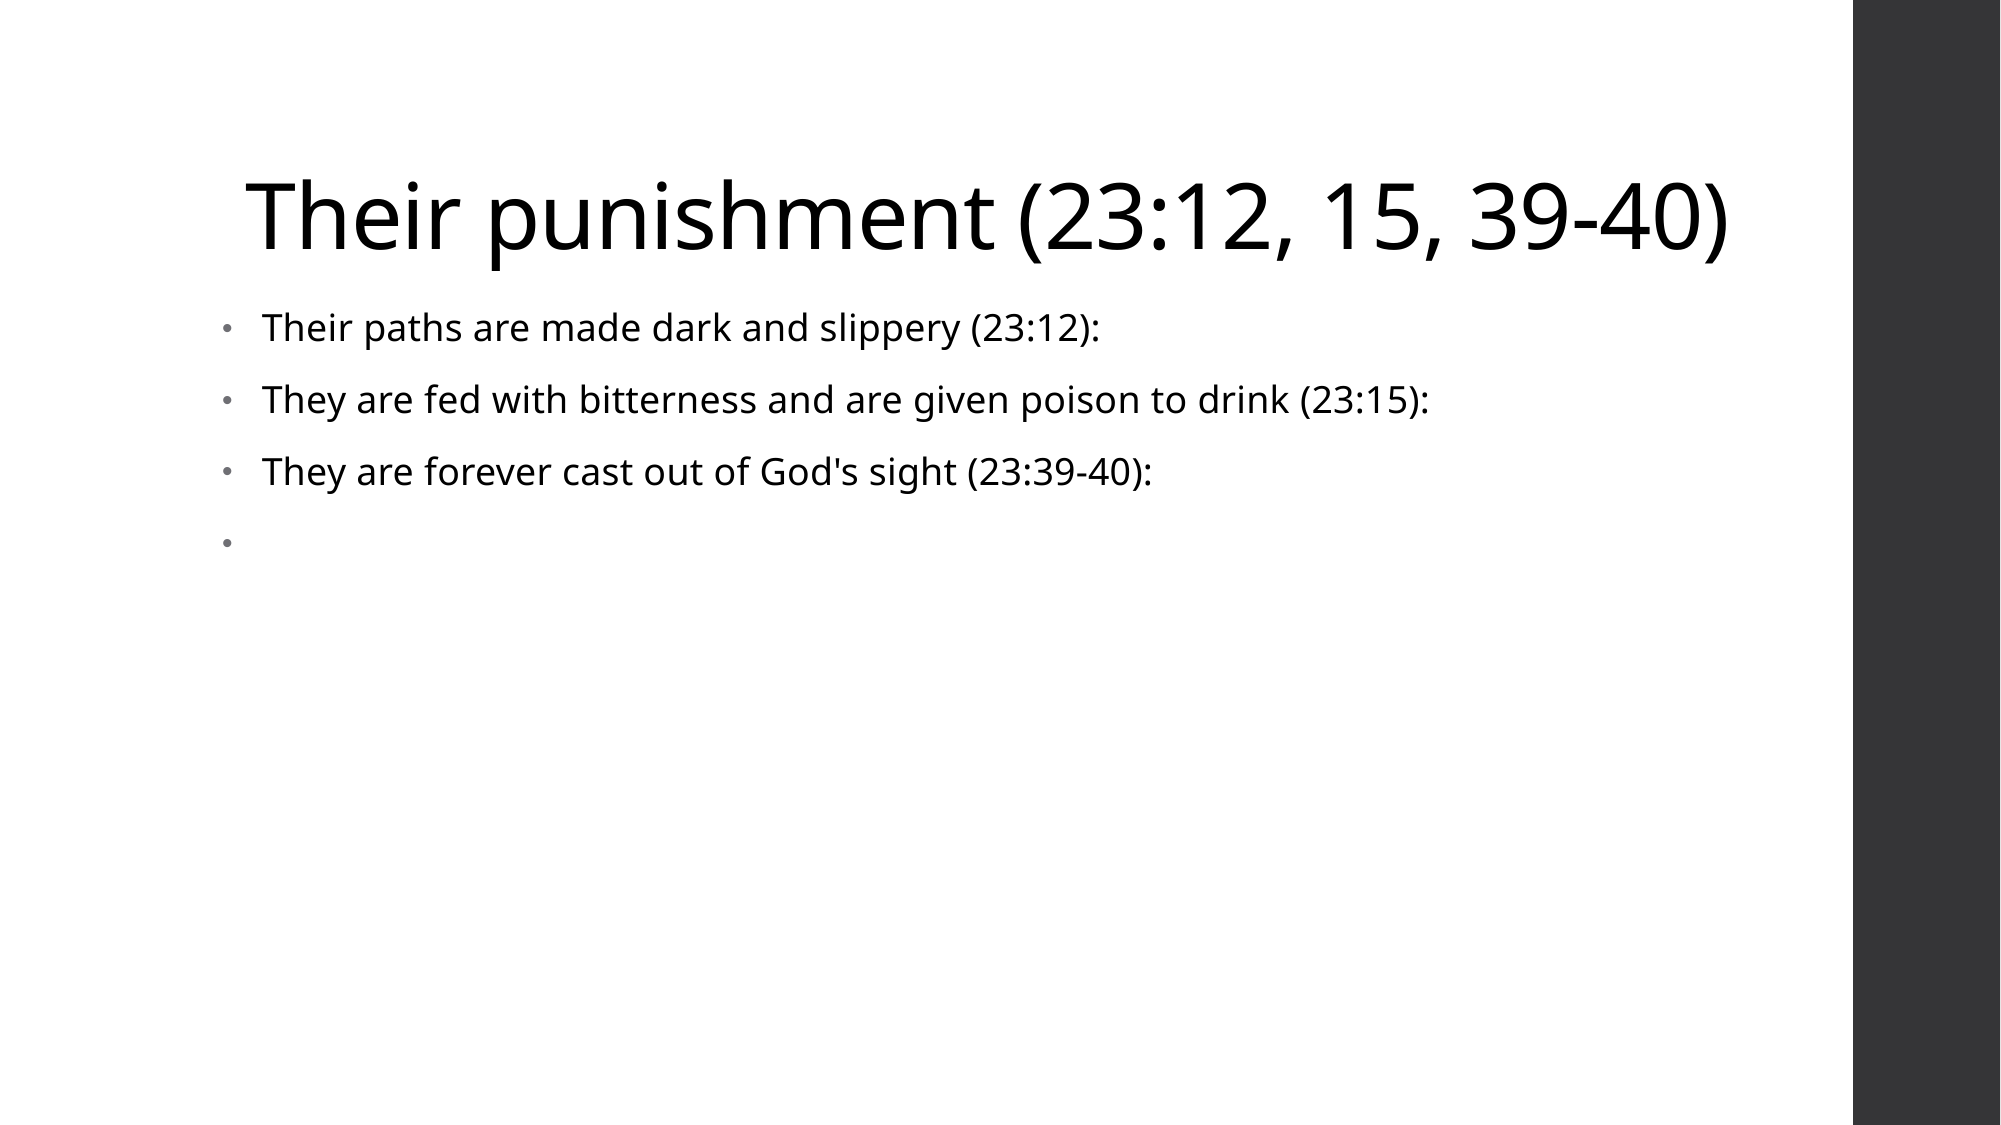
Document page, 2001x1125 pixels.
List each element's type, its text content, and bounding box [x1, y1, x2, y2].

title Their punishment (23:12, 15, 39-40) [206, 60, 1797, 278]
list Their paths are made dark and slippery (23:12): They are fed with bitterness and are given poison to drink (23:15): They are forever cast out of God's sight (23:39-40): [206, 299, 1617, 1014]
